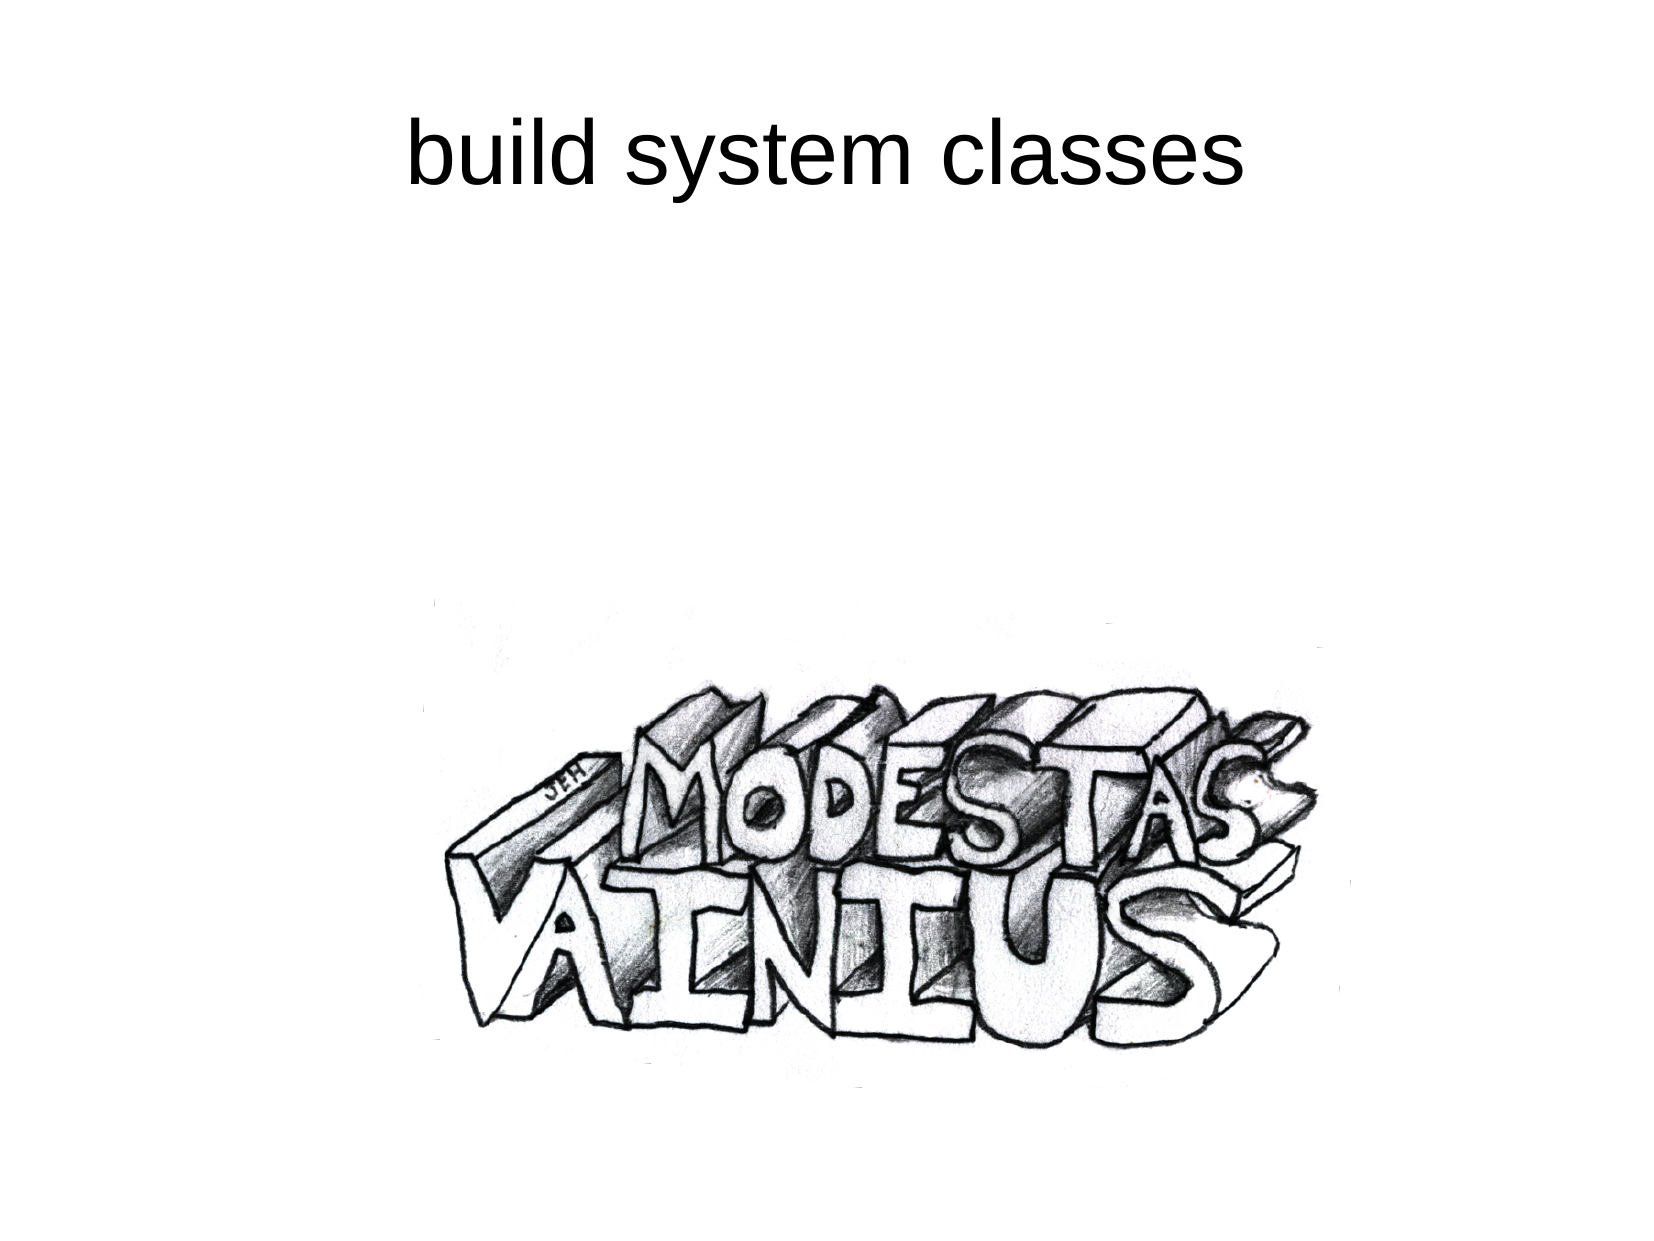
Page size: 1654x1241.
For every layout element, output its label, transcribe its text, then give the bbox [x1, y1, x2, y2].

title build system classes [82, 49, 1571, 257]
subtitle [82, 297, 1571, 1102]
